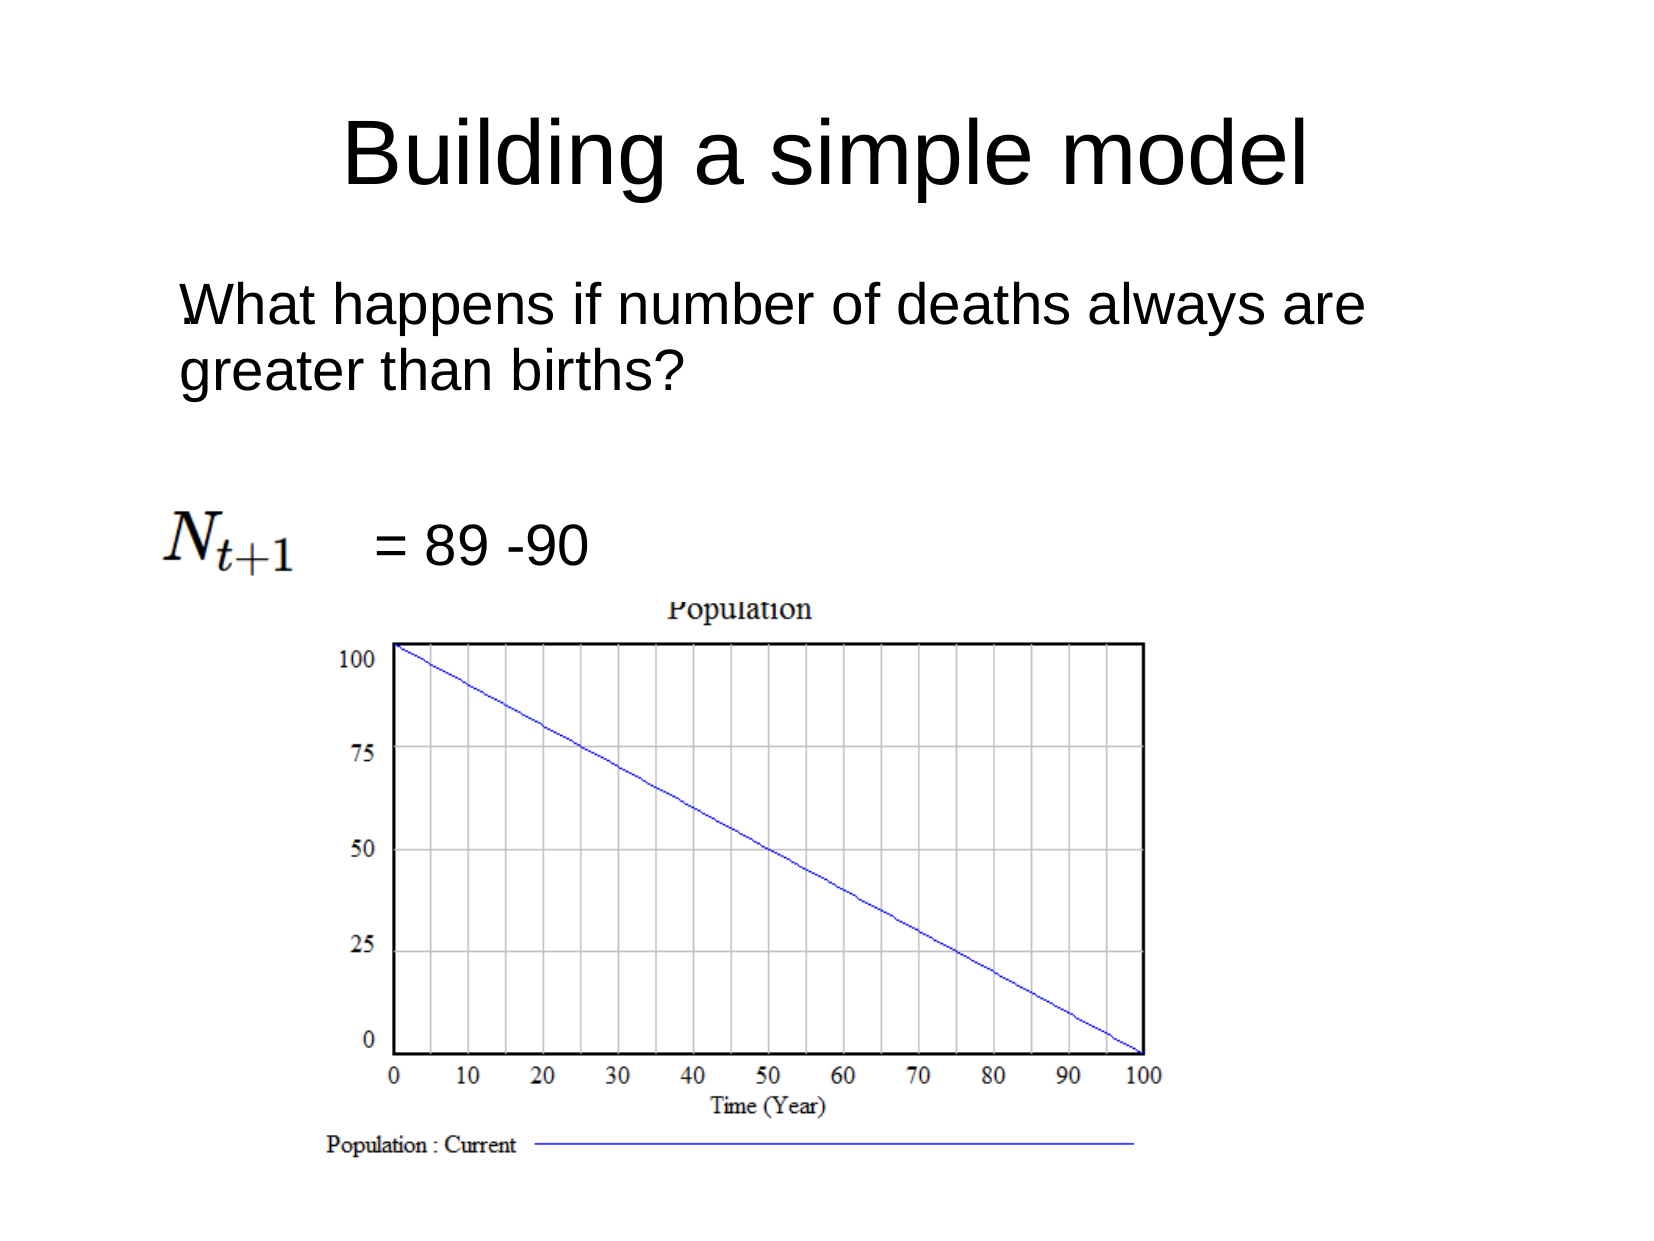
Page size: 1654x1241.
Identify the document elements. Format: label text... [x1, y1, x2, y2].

picture [155, 499, 298, 590]
text_box = 89 -90 [360, 505, 606, 586]
picture [294, 602, 1186, 1171]
text_box What happens if number of deaths always are greater than births? [165, 264, 1546, 737]
title Building a simple model [82, 49, 1571, 257]
